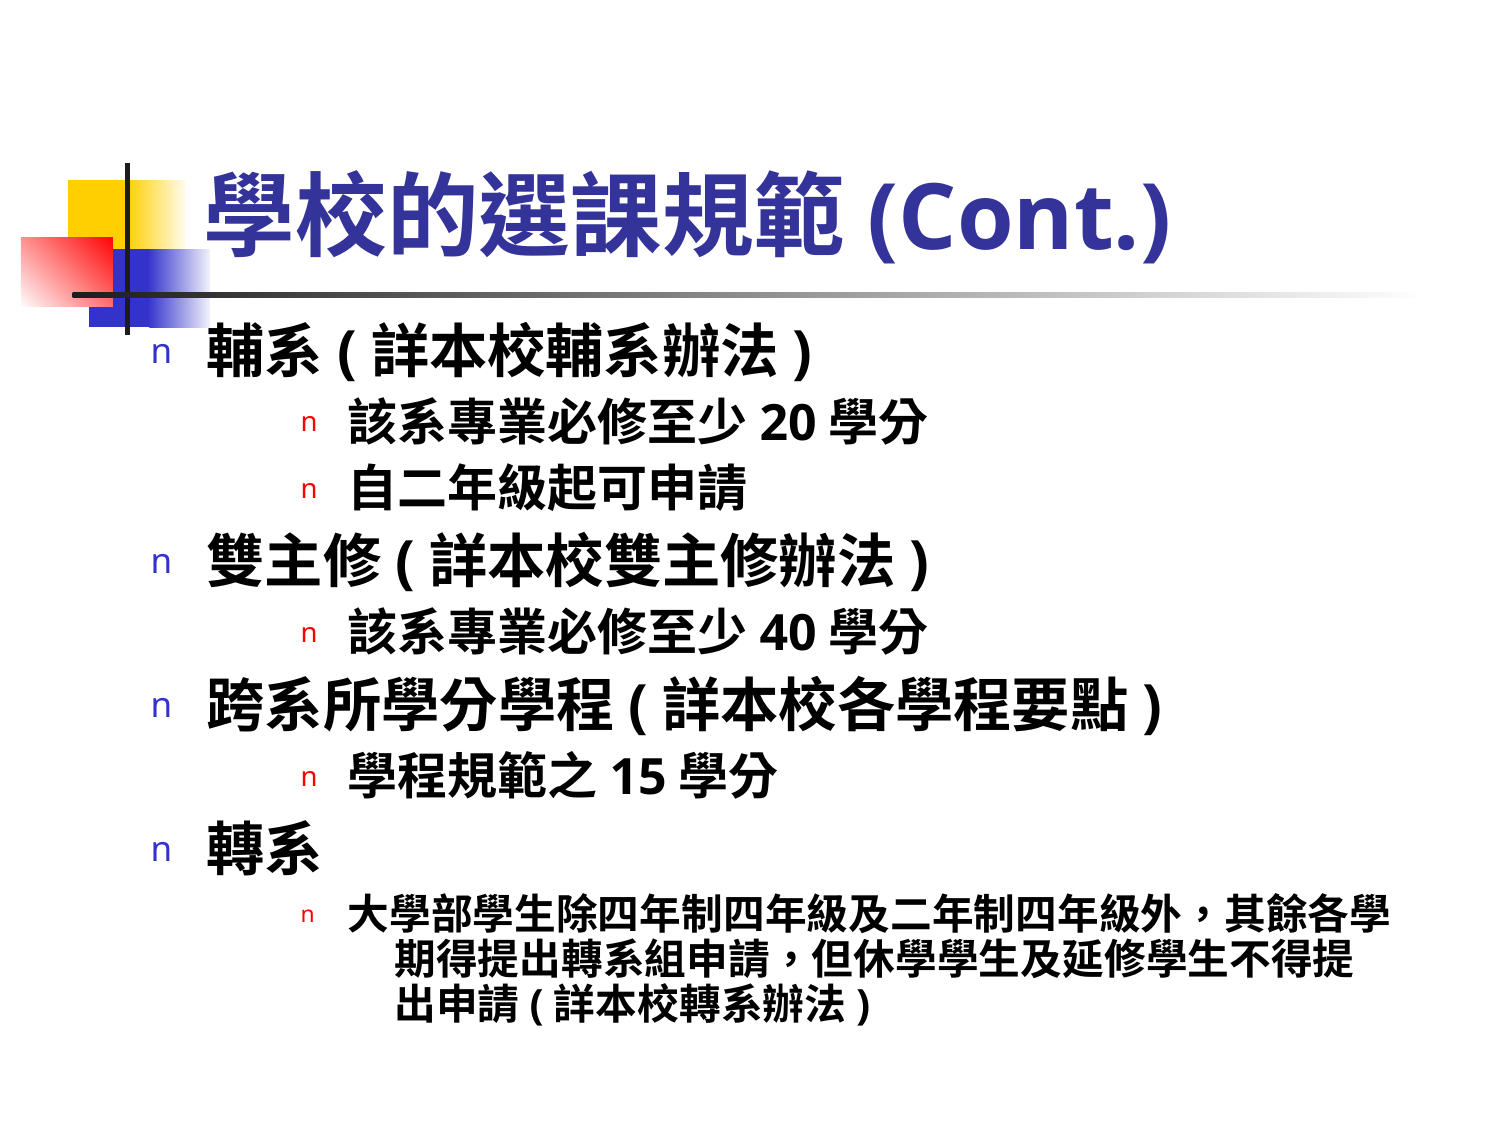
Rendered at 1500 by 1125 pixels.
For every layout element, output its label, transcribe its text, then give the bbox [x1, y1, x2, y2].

title 學校的選課規範(Cont.) [188, 125, 1468, 275]
list 輔系(詳本校輔系辦法) 該系專業必修至少20學分 自二年級起可申請 雙主修(詳本校雙主修辦法) 該系專業必修至少40學分 跨系所學分學程(詳本校各學程要點) 學程規範之15學分 轉系 大學部學生除四年制四年級及二年制四年級外，其餘各學期得提出轉系組申請，但休學學生及延修學生不得提出申請(詳本校轉系辦法) [135, 314, 1411, 1059]
